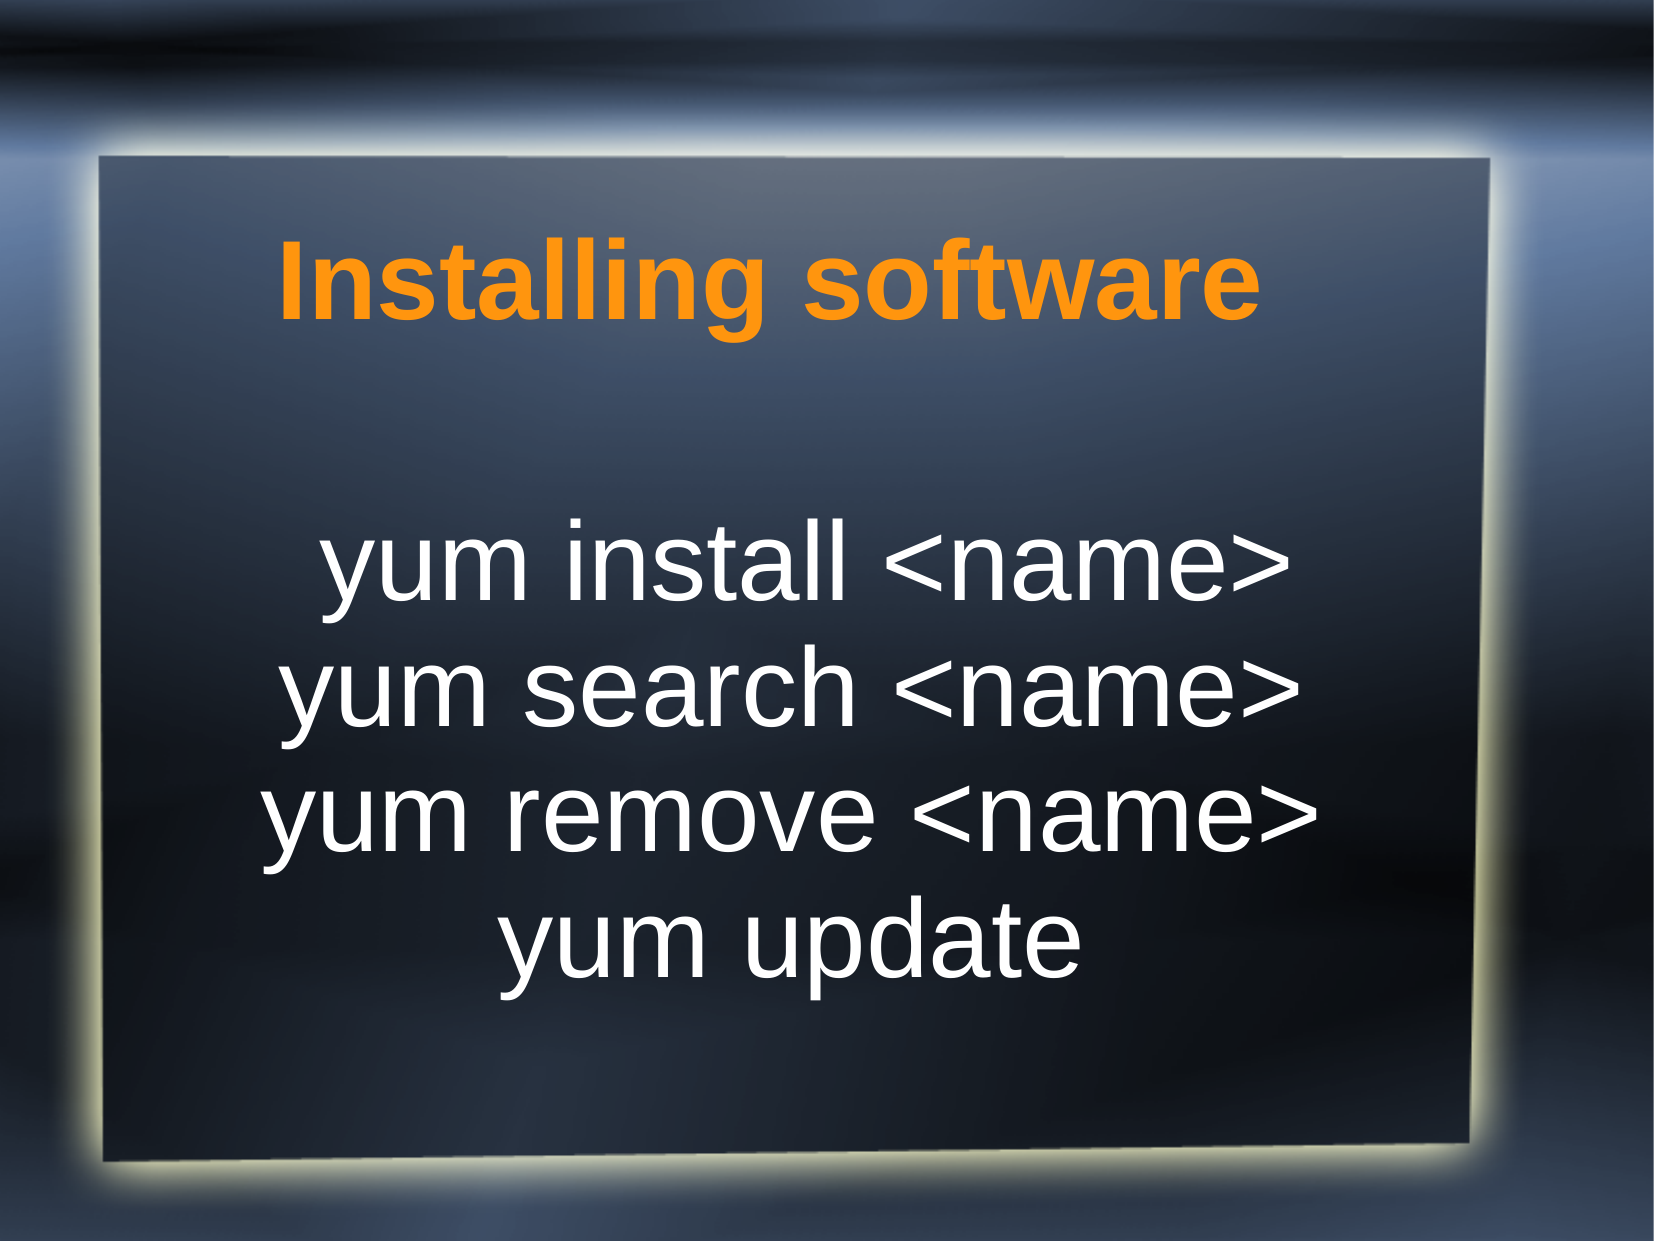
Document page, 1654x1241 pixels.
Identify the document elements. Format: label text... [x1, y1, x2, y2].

picture [0, 0, 1654, 1241]
subtitle yum install <name> yum search <name> yum remove <name> yum update [135, 436, 1447, 1063]
title Installing software [124, 184, 1418, 377]
